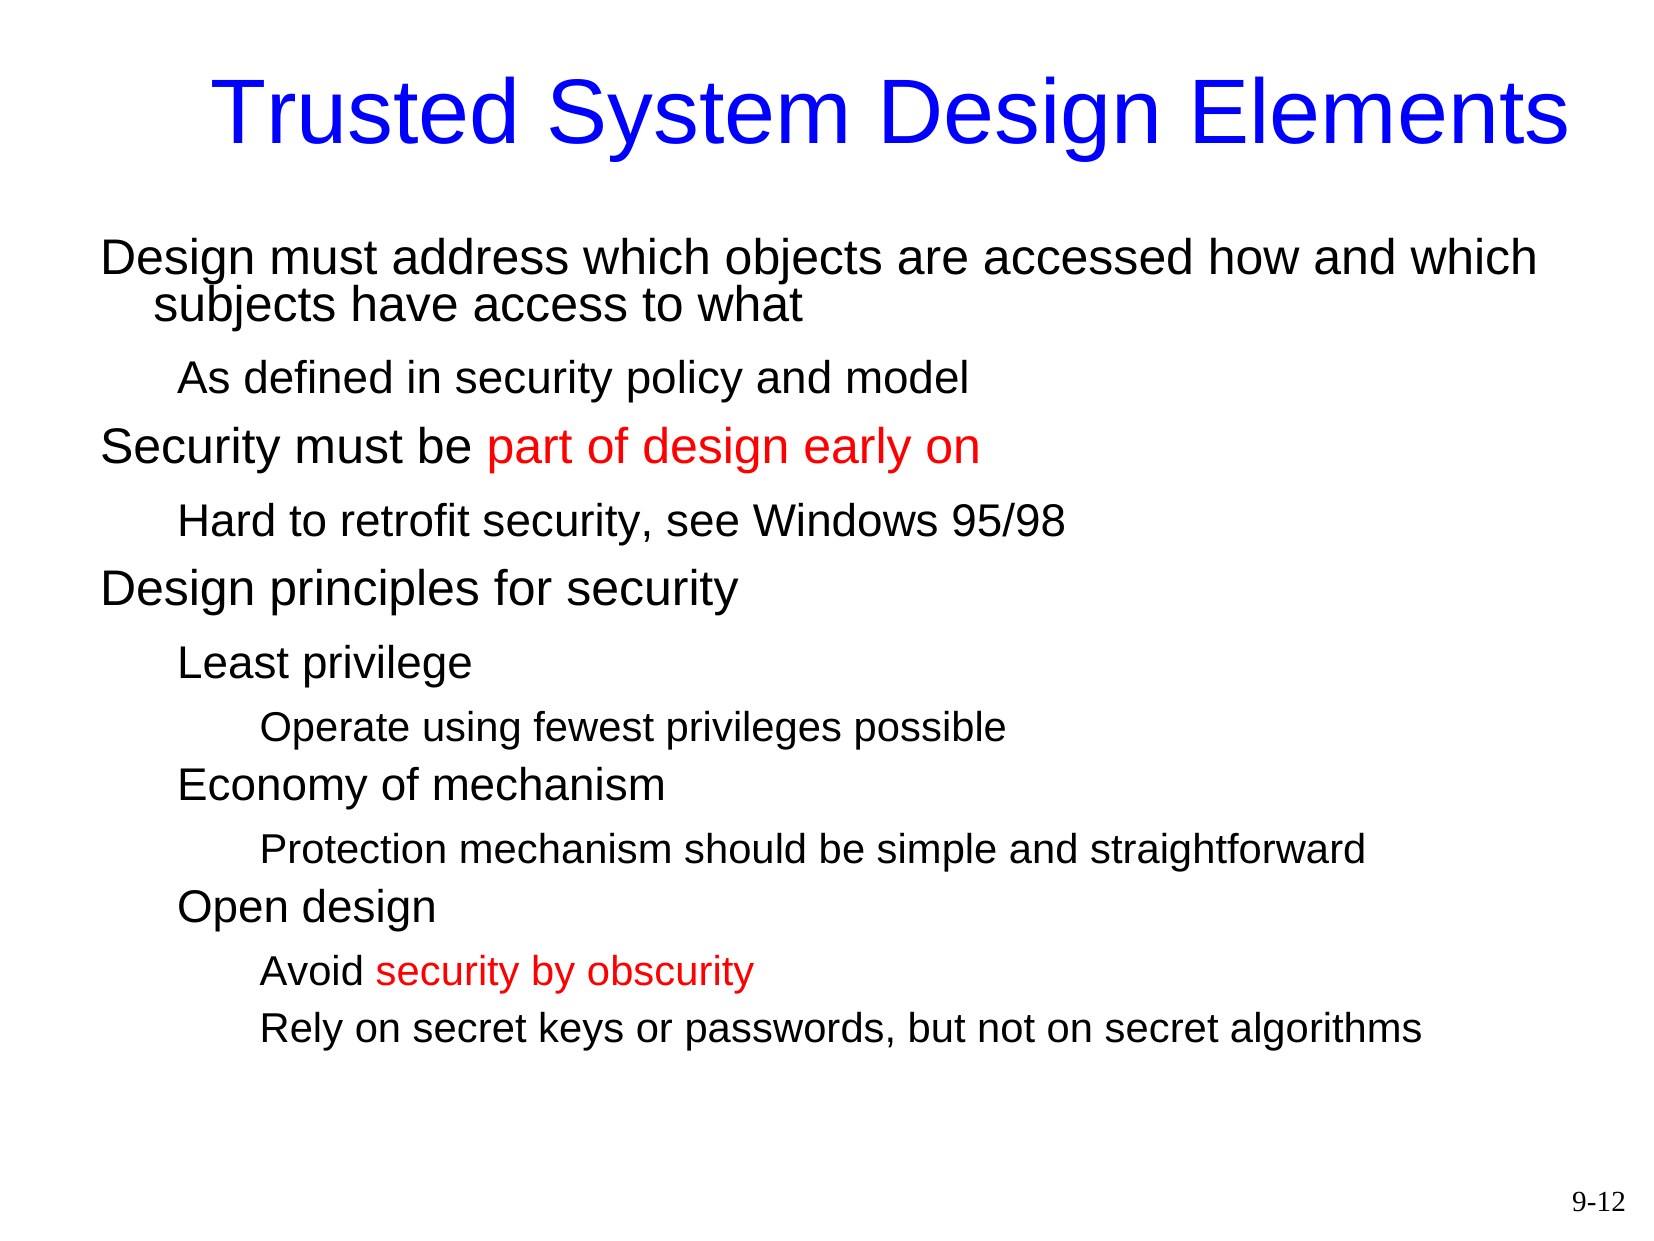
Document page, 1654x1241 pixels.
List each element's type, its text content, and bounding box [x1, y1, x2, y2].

list Design must address which objects are accessed how and which subjects have access to what As defined in security policy and model Security must be part of design early on Hard to retrofit security, see Windows 95/98 Design principles for security Least privilege Operate using fewest privileges possible Economy of mechanism Protection mechanism should be simple and straightforward Open design Avoid security by obscurity Rely on secret keys or passwords, but not on secret algorithms [82, 237, 1571, 1170]
title Trusted System Design Elements [84, 11, 1573, 218]
